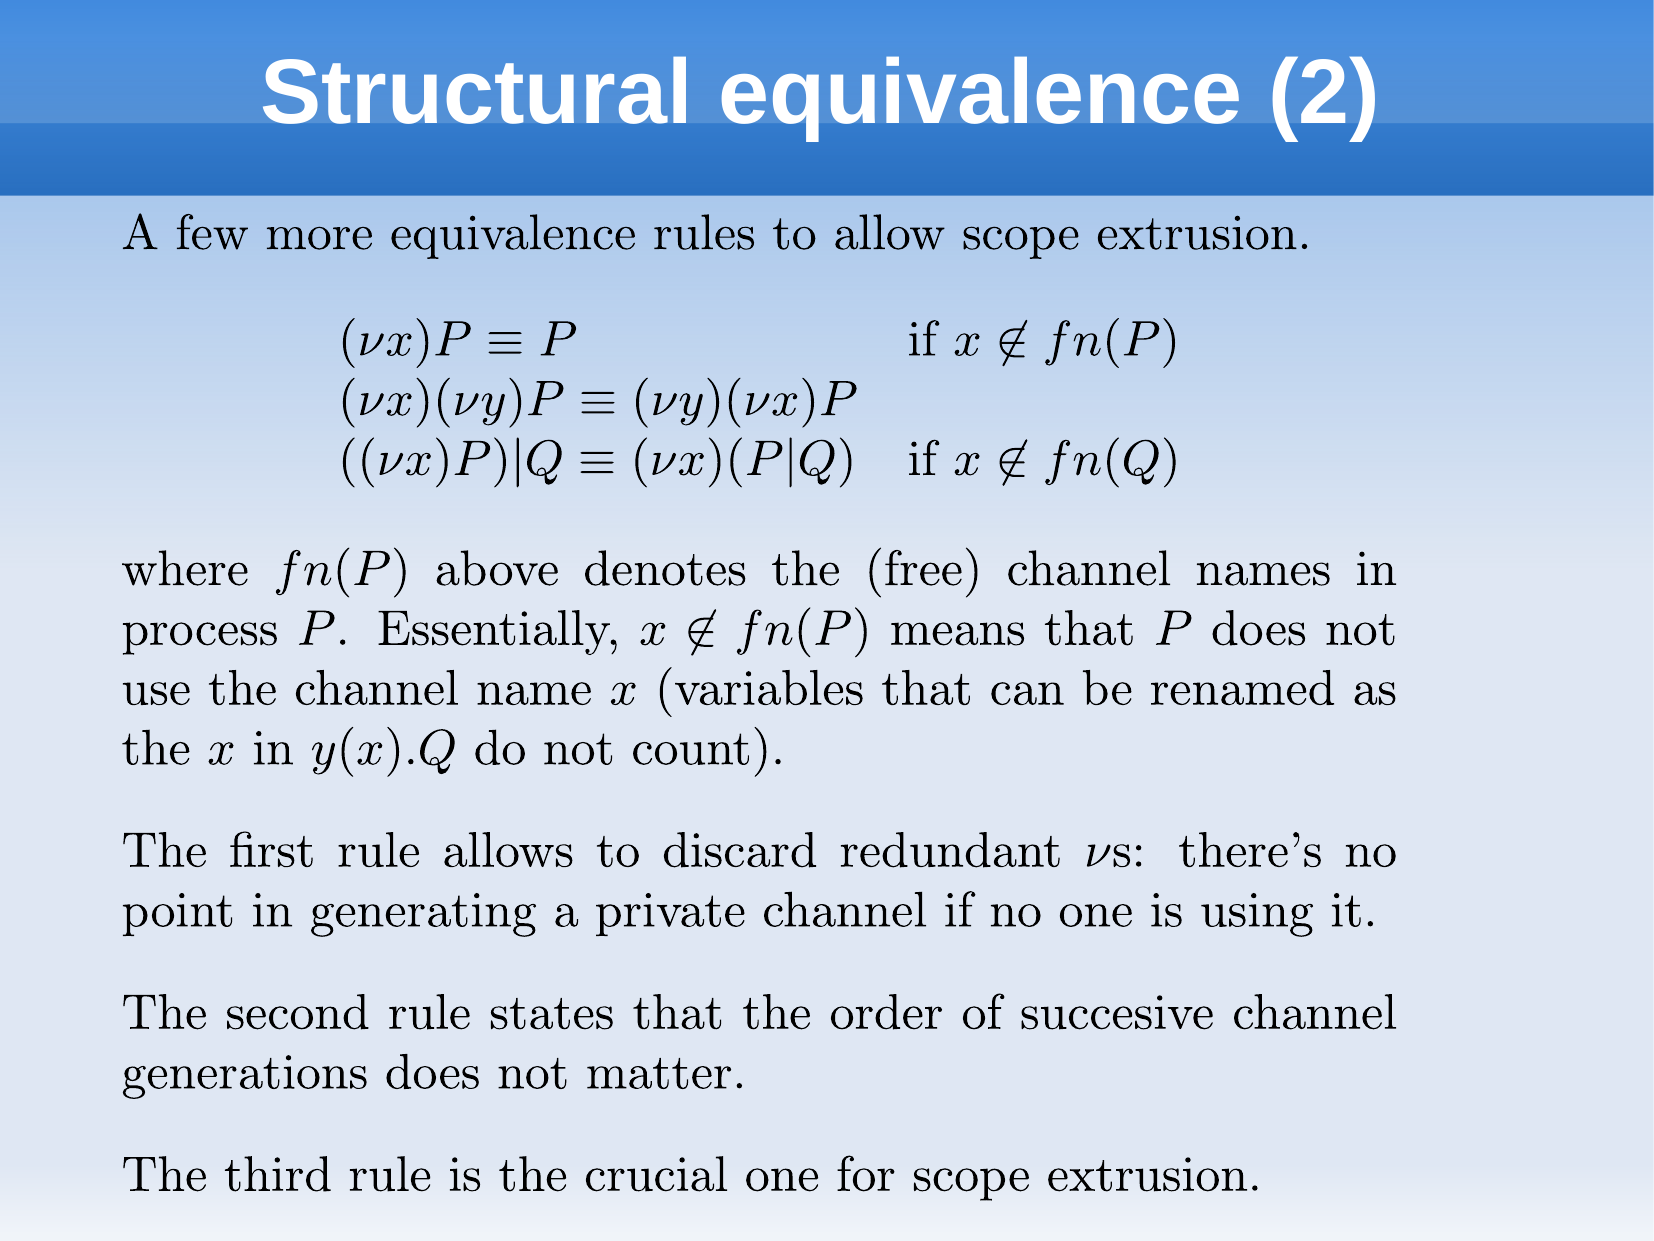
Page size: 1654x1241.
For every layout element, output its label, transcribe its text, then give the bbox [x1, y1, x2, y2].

text_box [121, 213, 1398, 1201]
title Structural equivalence (2) [76, 0, 1565, 188]
picture [0, 0, 1654, 1241]
